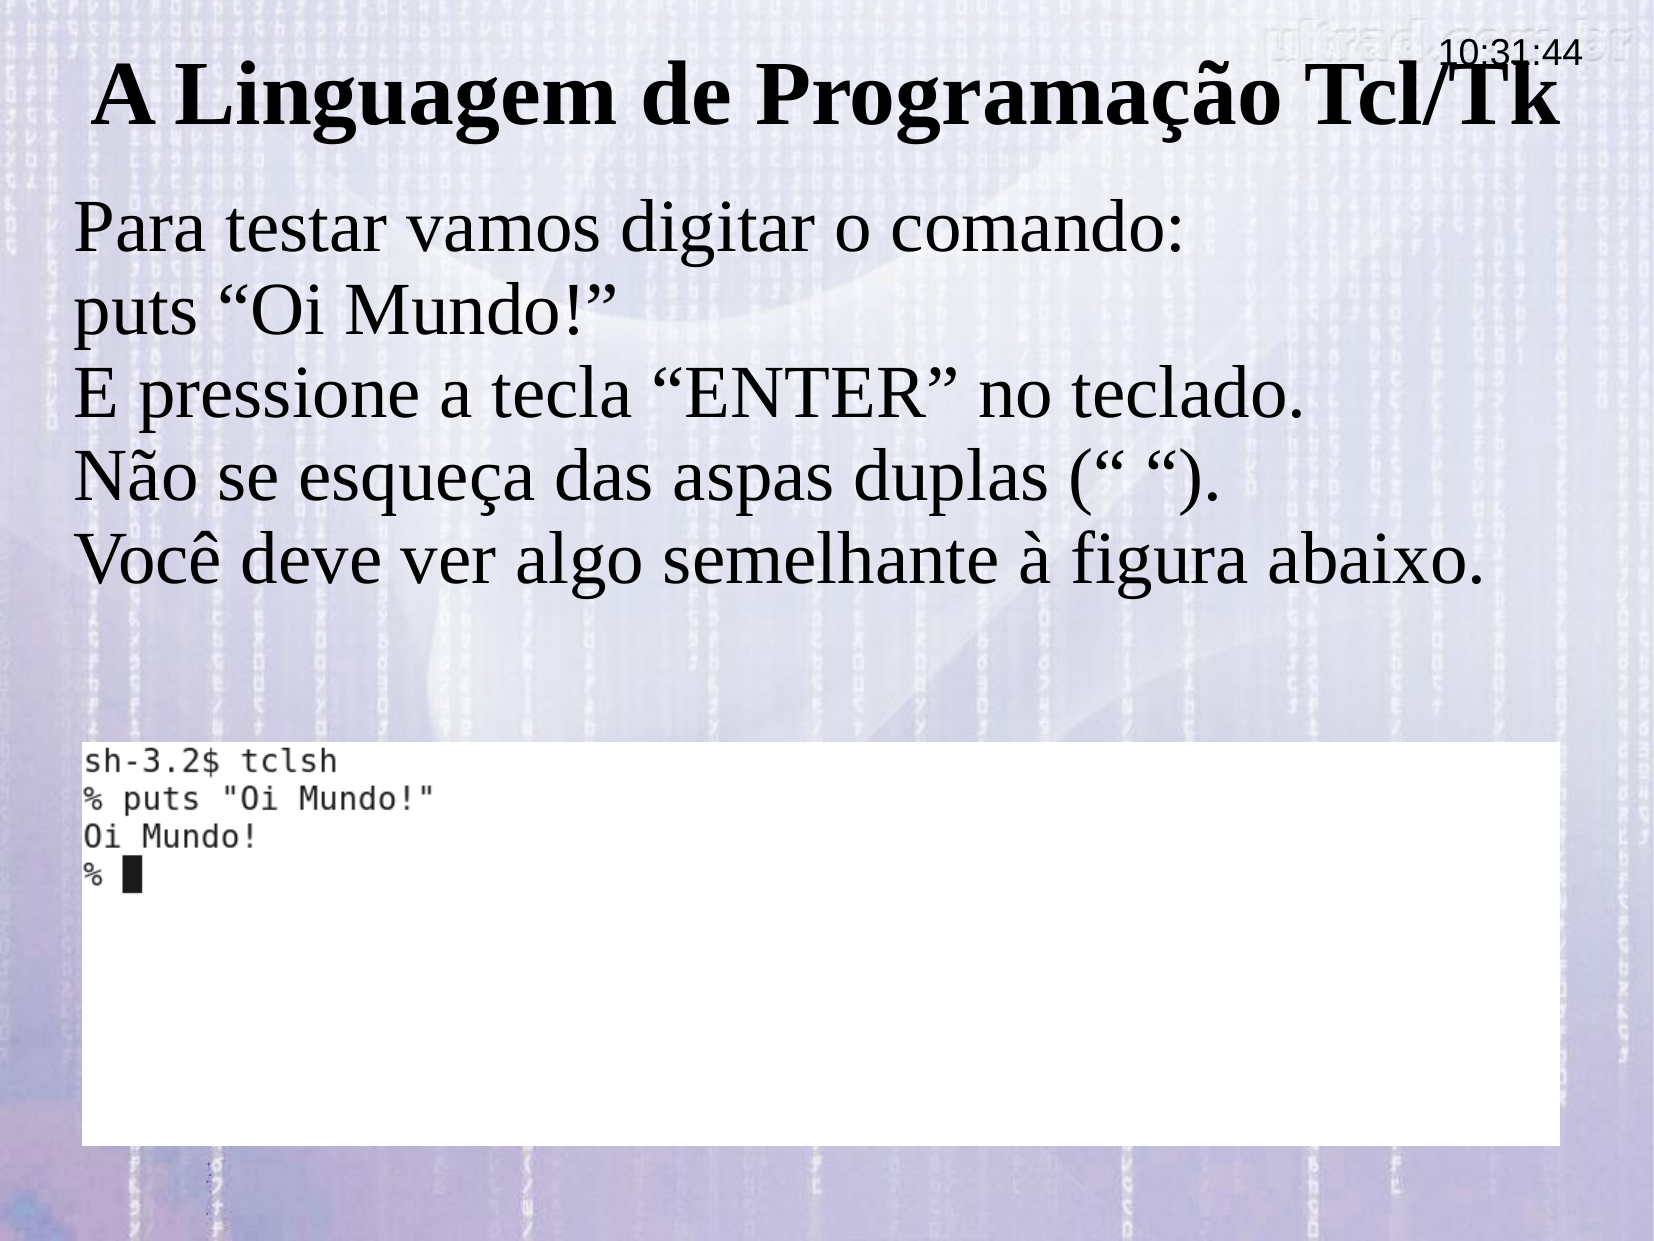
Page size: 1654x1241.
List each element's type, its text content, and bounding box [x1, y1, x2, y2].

text_box Para testar vamos digitar o comando: puts “Oi Mundo!” E pressione a tecla “ENTER” no teclado. Não se esqueça das aspas duplas (“ “). Você deve ver algo semelhante à figura abaixo. [59, 177, 1595, 646]
text_box A Linguagem de Programação Tcl/Tk [29, 35, 1625, 171]
text_box 11:21:03 [1423, 23, 1631, 94]
picture [0, 0, 1654, 1241]
